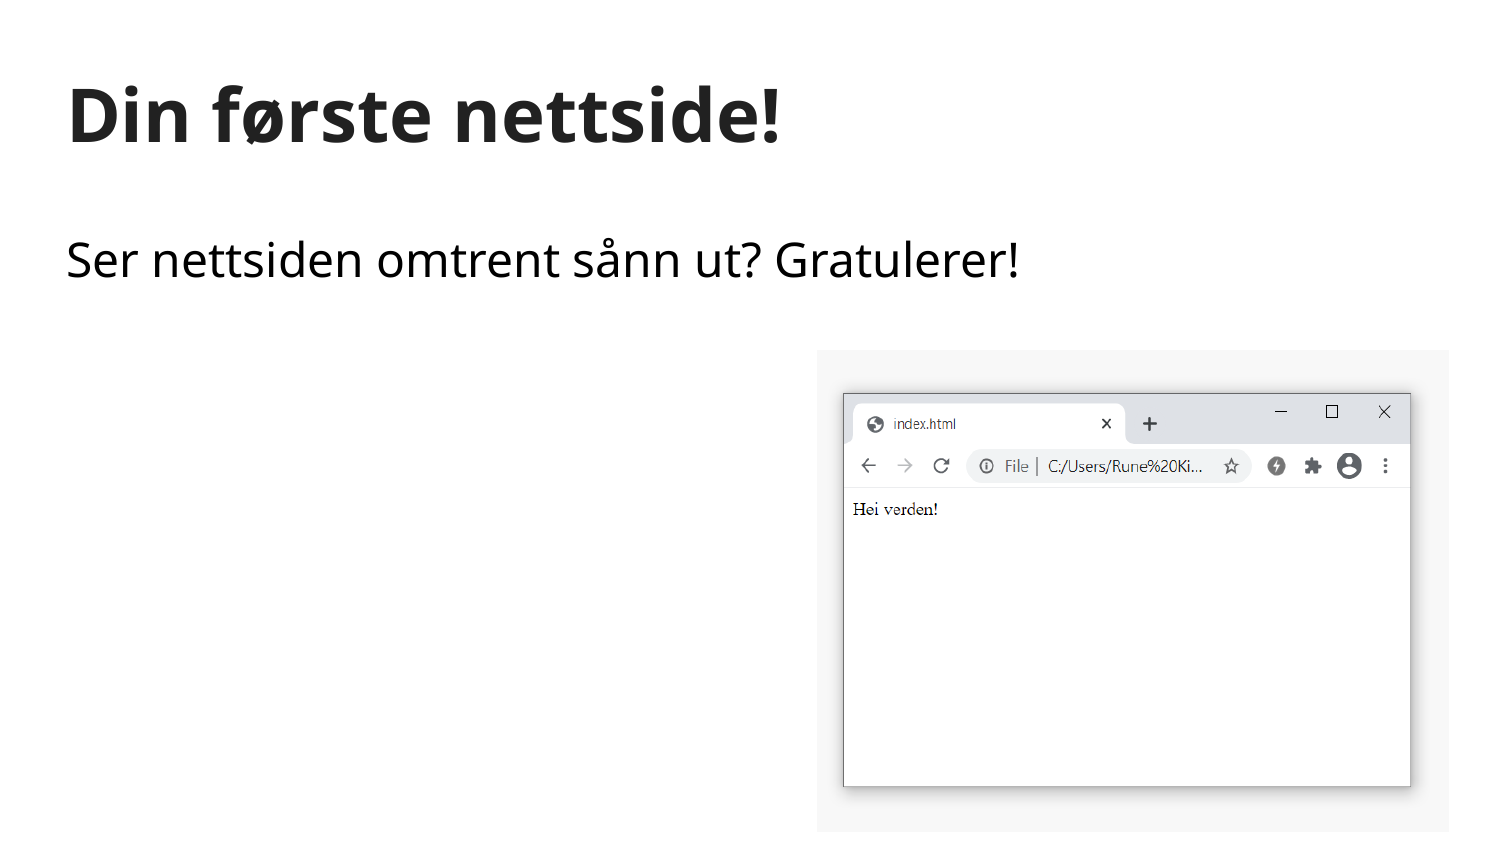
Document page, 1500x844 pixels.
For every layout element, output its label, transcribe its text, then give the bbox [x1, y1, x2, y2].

list Ser nettsiden omtrent sånn ut? Gratulerer! [51, 201, 1449, 750]
picture [817, 350, 1449, 832]
title Din første nettside! [51, 48, 1449, 180]
